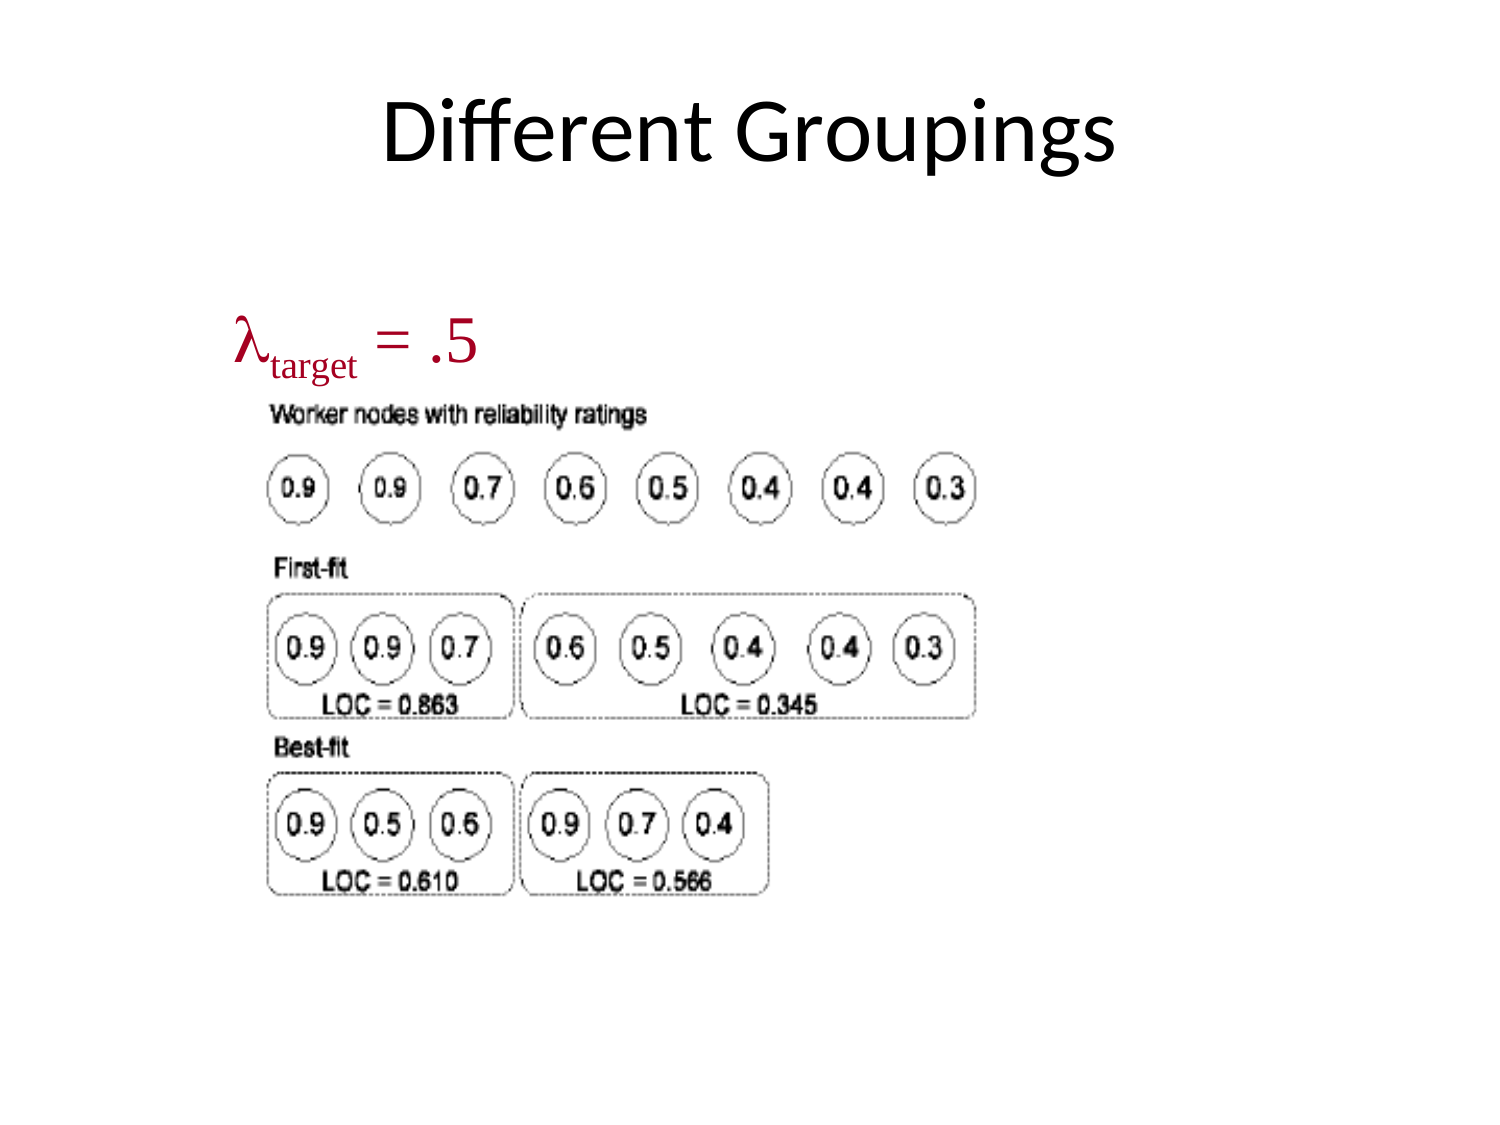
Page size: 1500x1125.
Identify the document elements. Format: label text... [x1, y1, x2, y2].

title Different Groupings [75, 45, 1426, 233]
text_box target = .5 [218, 294, 494, 395]
picture [142, 331, 1223, 916]
